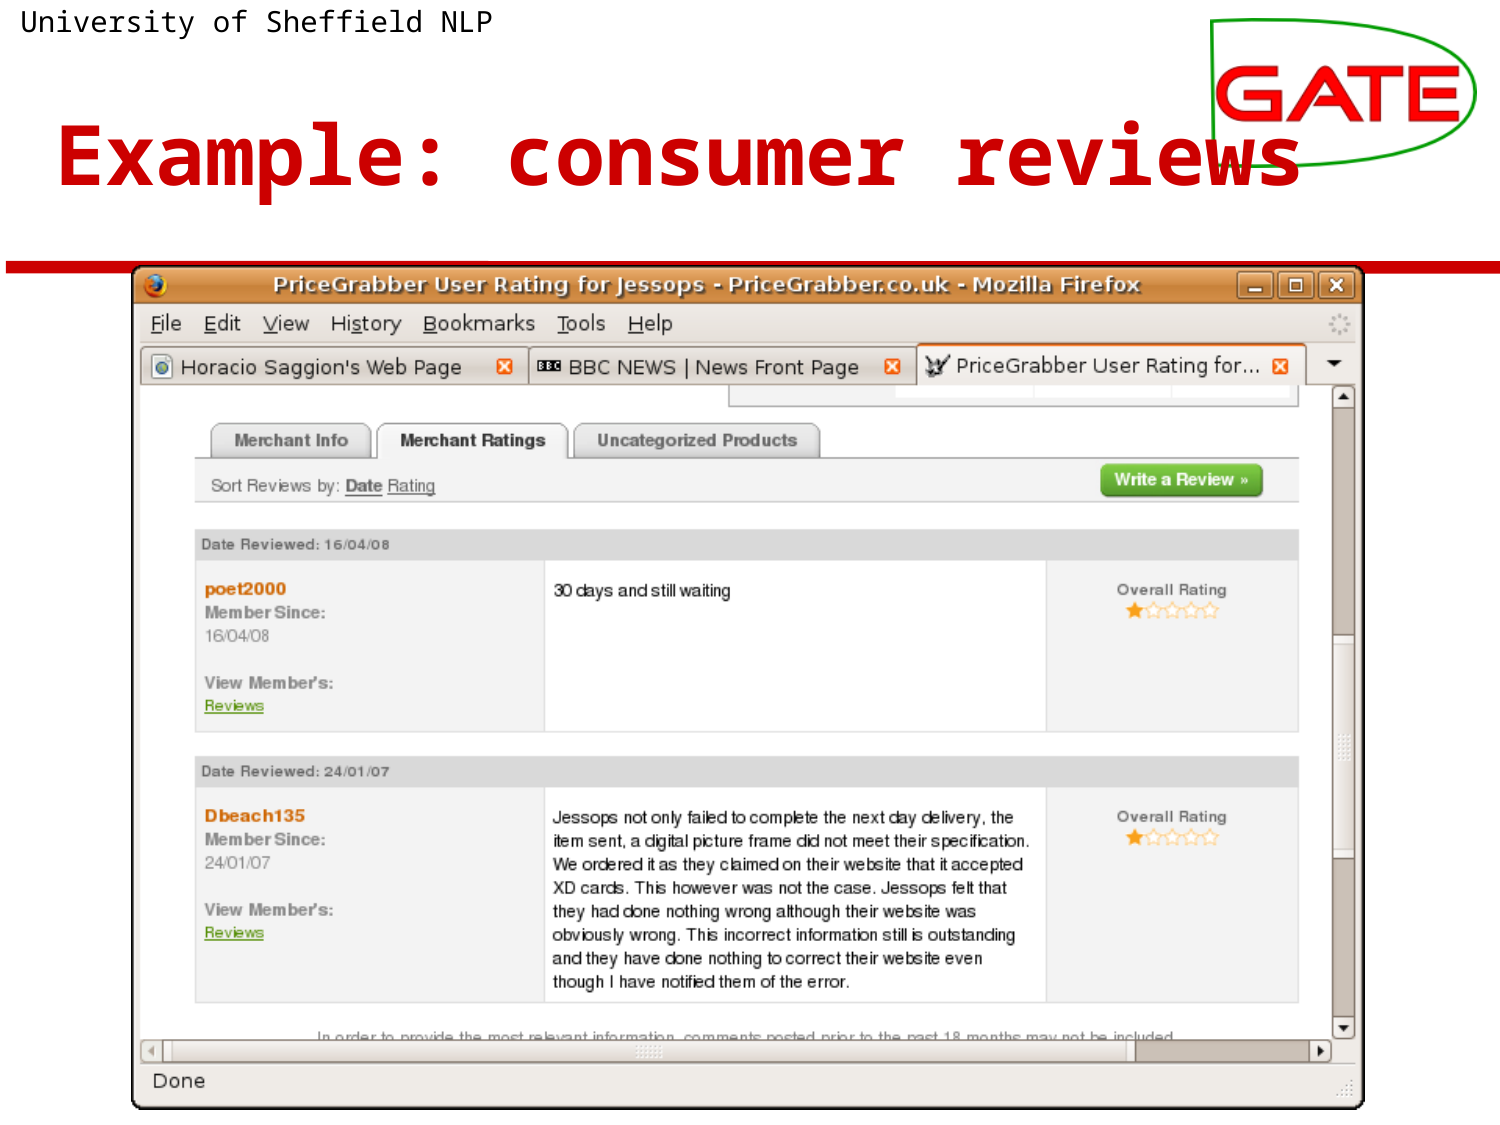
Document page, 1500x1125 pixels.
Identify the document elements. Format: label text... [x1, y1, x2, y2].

title Example: consumer reviews [41, 30, 1391, 277]
picture [1210, 18, 1477, 168]
picture [131, 265, 1365, 1110]
